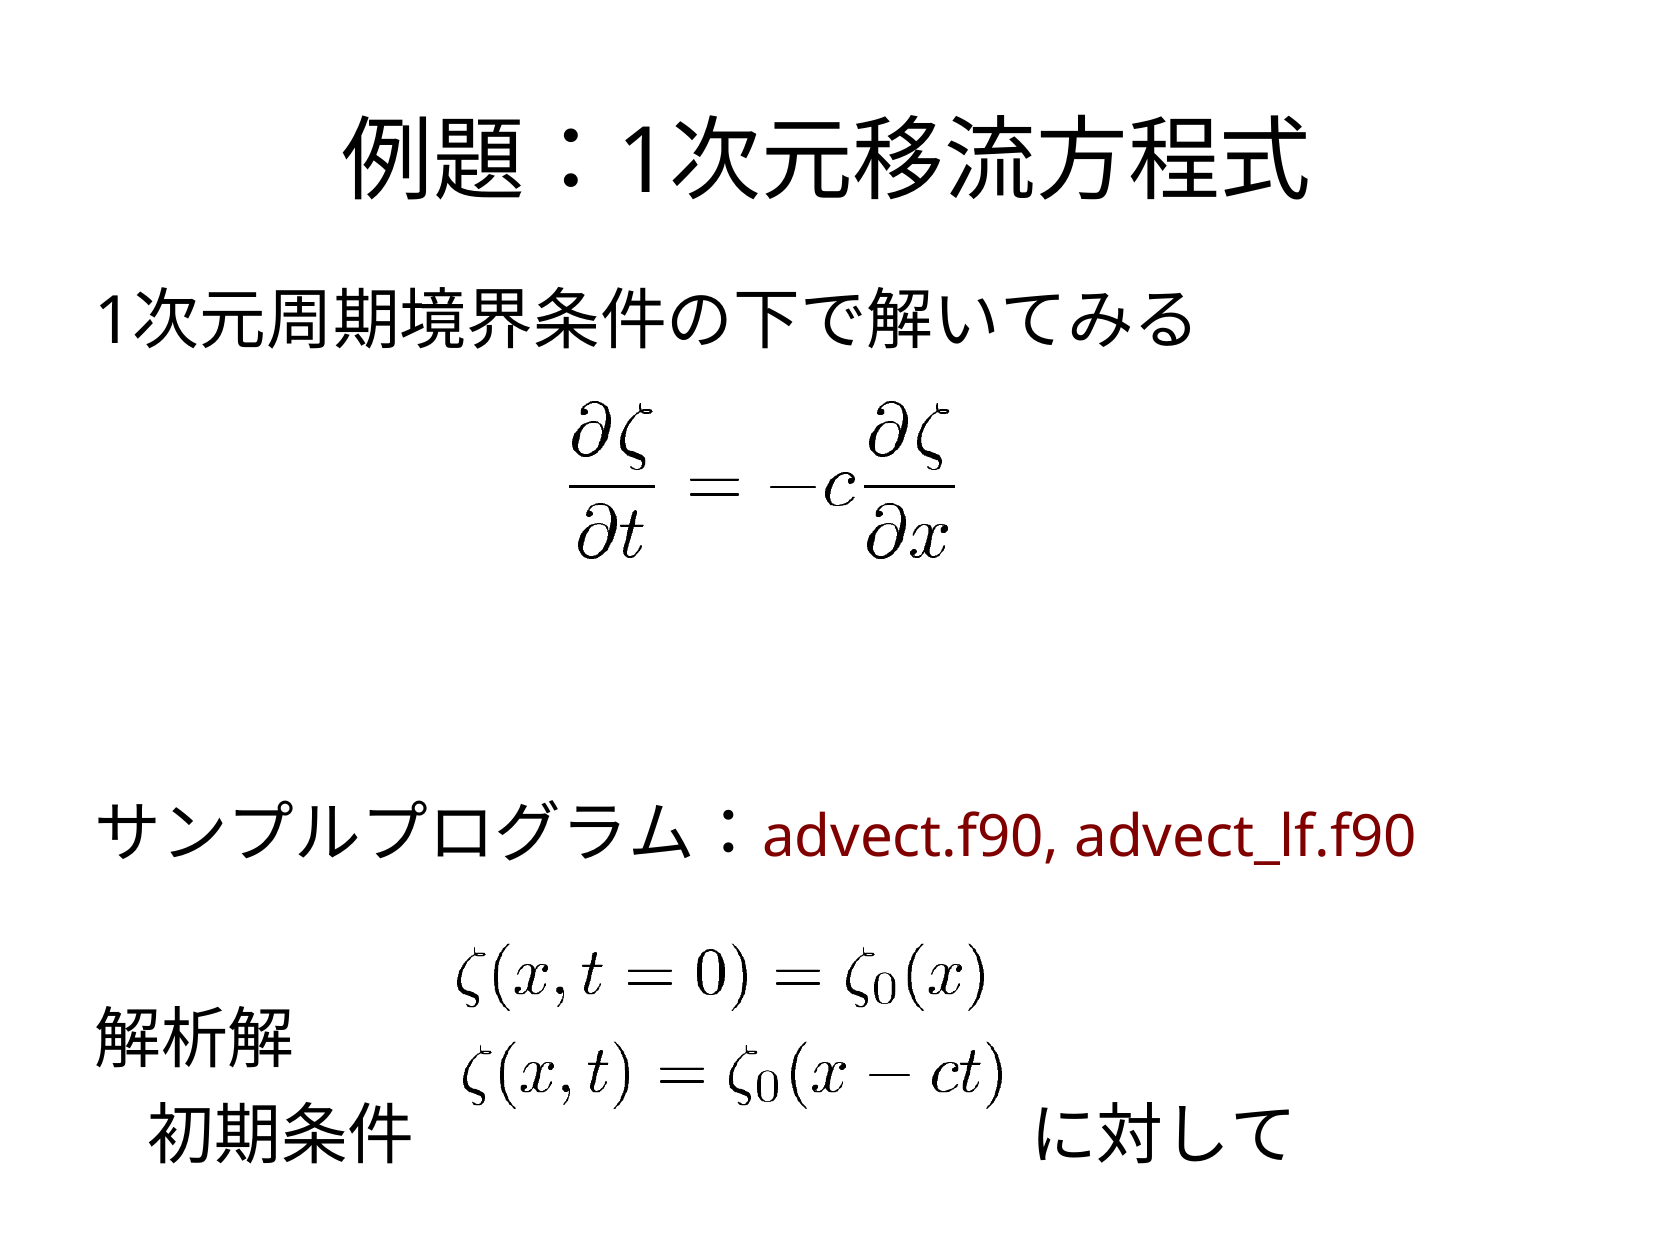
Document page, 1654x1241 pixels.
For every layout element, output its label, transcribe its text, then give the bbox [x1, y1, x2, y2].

title 例題：1次元移流方程式 [82, 56, 1571, 250]
picture [562, 396, 968, 562]
picture [442, 935, 997, 1016]
list 1次元周期境界条件の下で解いてみる サンプルプログラム：advect.f90, advect_lf.f90 解析解 初期条件 に対して [76, 265, 1565, 1128]
picture [448, 1033, 1015, 1114]
